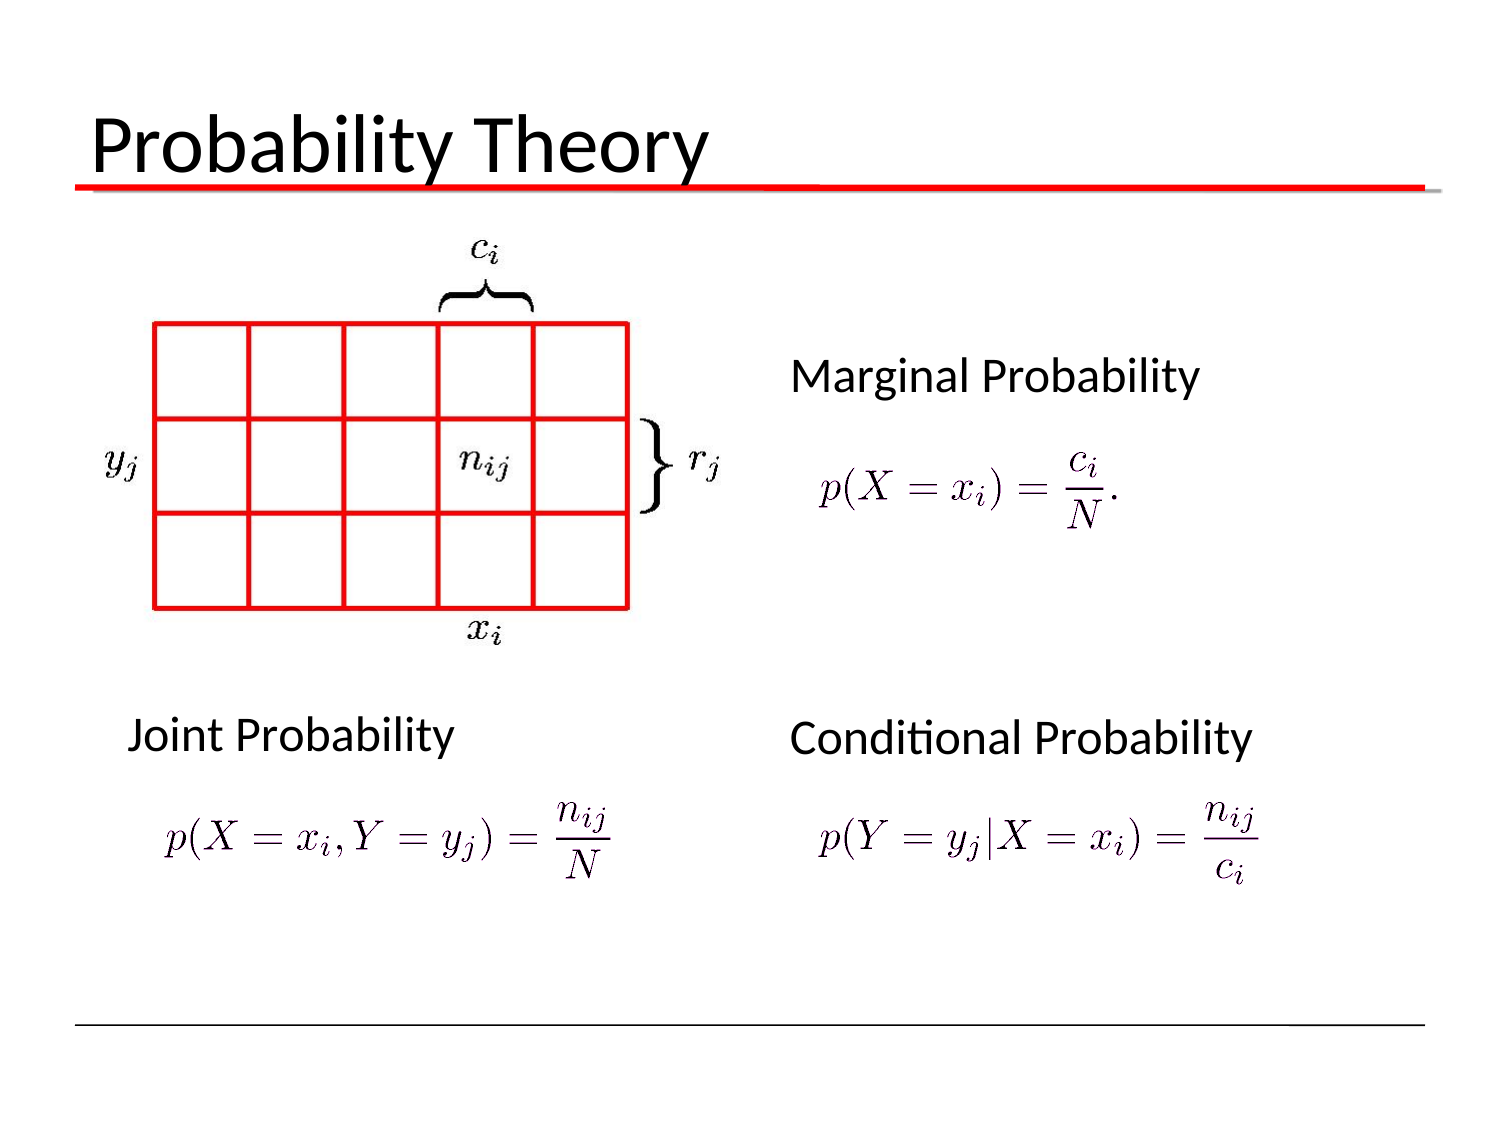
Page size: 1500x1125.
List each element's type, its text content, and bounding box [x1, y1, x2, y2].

picture [816, 799, 1260, 888]
text_box Joint Probability [112, 693, 776, 830]
text_box [96, 237, 726, 650]
picture [816, 449, 1118, 530]
list Marginal Probability Conditional Probability [774, 262, 1438, 930]
picture [161, 799, 613, 880]
title Probability Theory [75, 45, 1426, 233]
